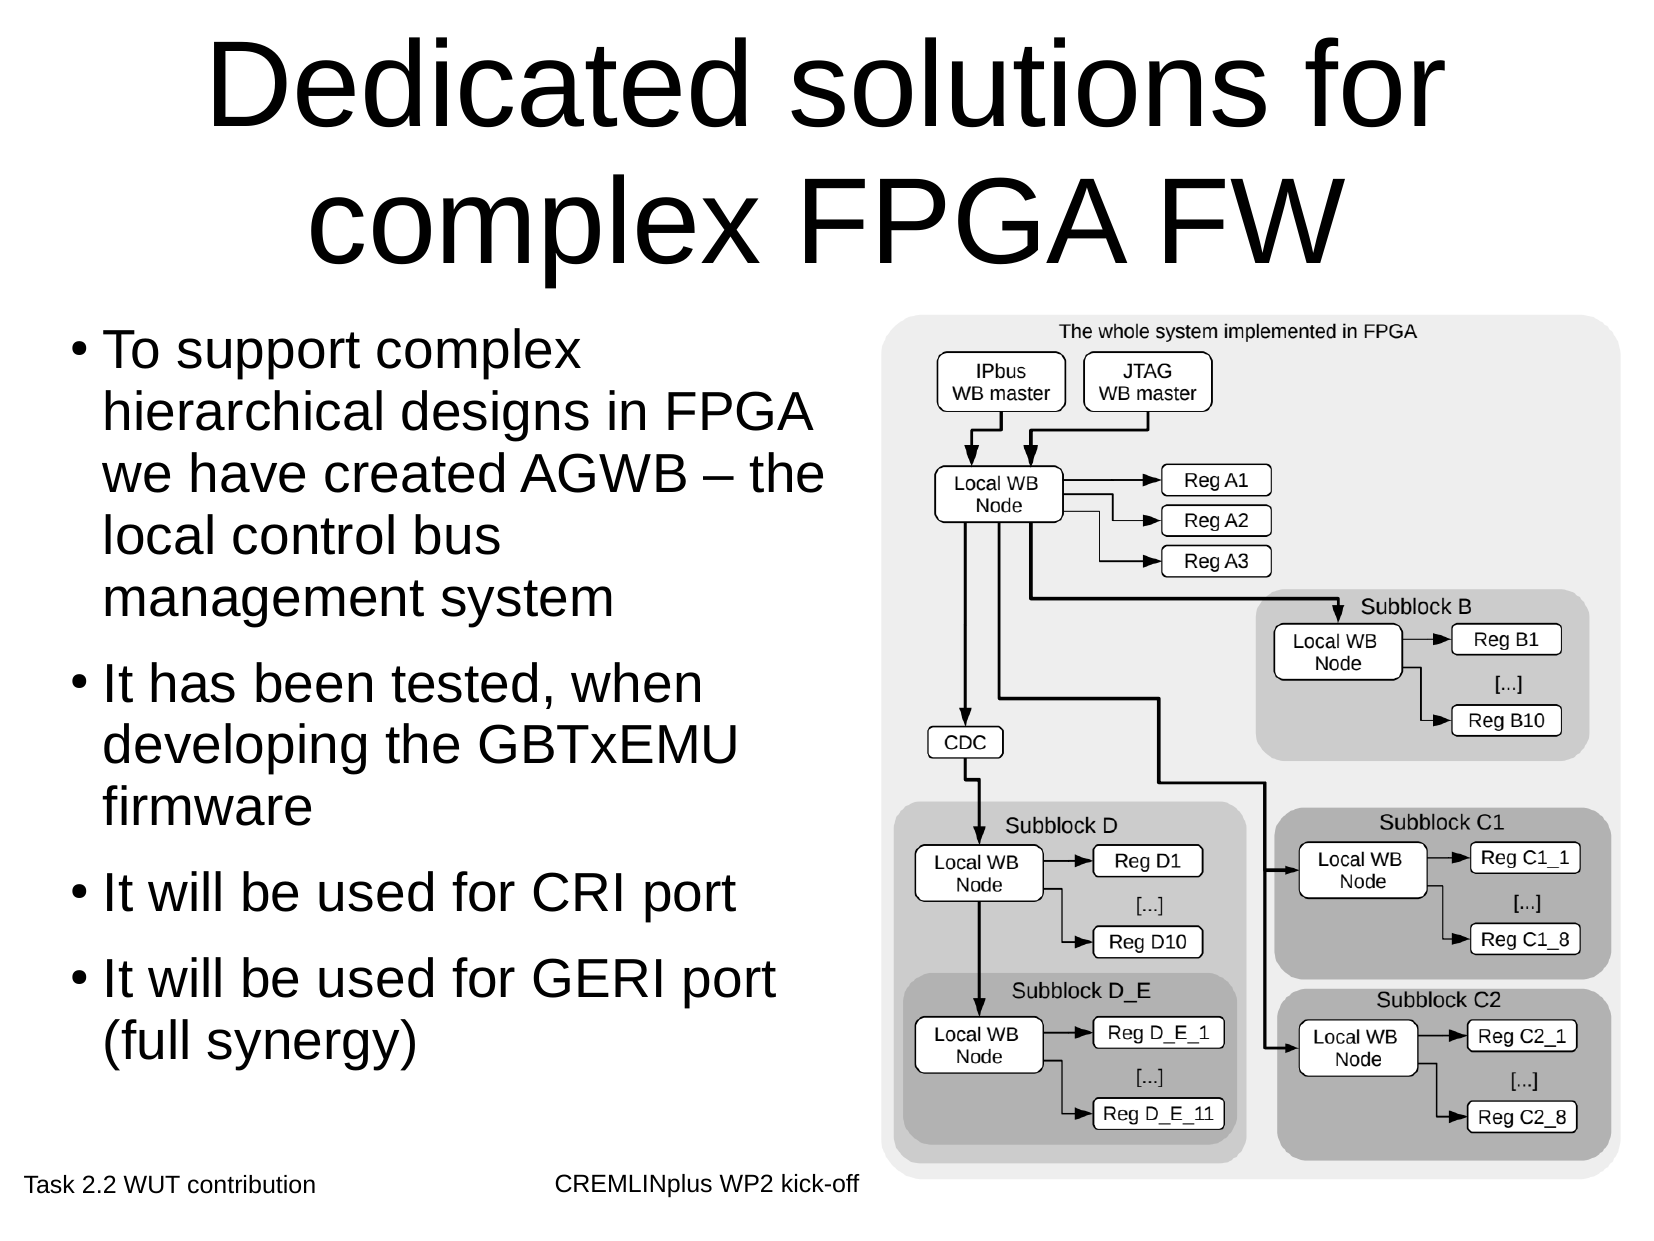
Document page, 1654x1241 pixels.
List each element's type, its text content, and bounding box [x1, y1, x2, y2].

picture [862, 283, 1642, 1210]
list To support complex hierarchical designs in FPGA we have created AGWB – the local control bus management system It has been tested, when developing the GBTxEMU firmware It will be used for CRI port It will be used for GERI port (full synergy) [59, 318, 839, 1092]
title Dedicated solutions for complex FPGA FW [82, 16, 1571, 290]
